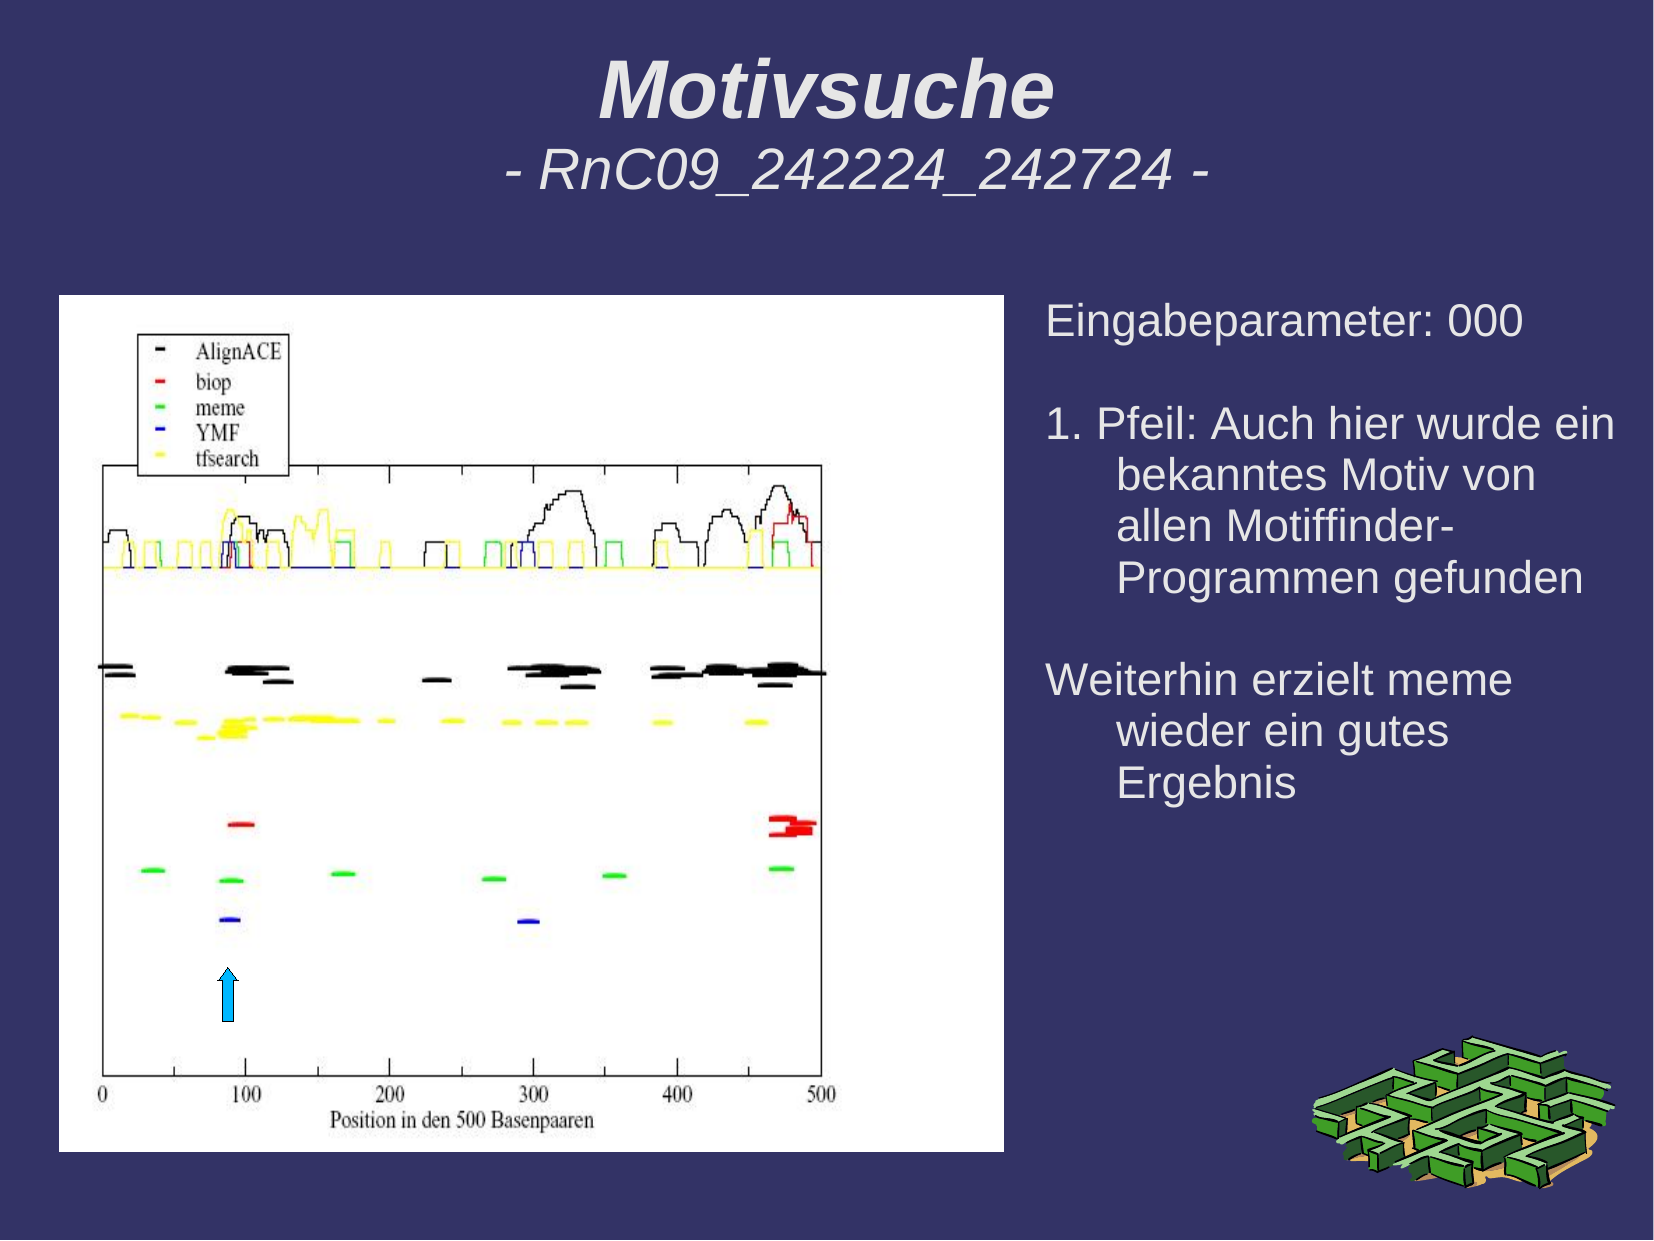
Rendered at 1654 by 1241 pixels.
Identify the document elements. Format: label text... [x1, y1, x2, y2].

text_box [217, 967, 239, 1022]
picture [59, 295, 1004, 1152]
title Motivsuche - RnC09_242224_242724 - [121, 19, 1534, 227]
list Eingabeparameter: 000 1. Pfeil: Auch hier wurde ein bekanntes Motiv von allen Motiffinder-Programmen gefunden Weiterhin erzielt meme wieder ein gutes Ergebnis [1033, 295, 1625, 1147]
